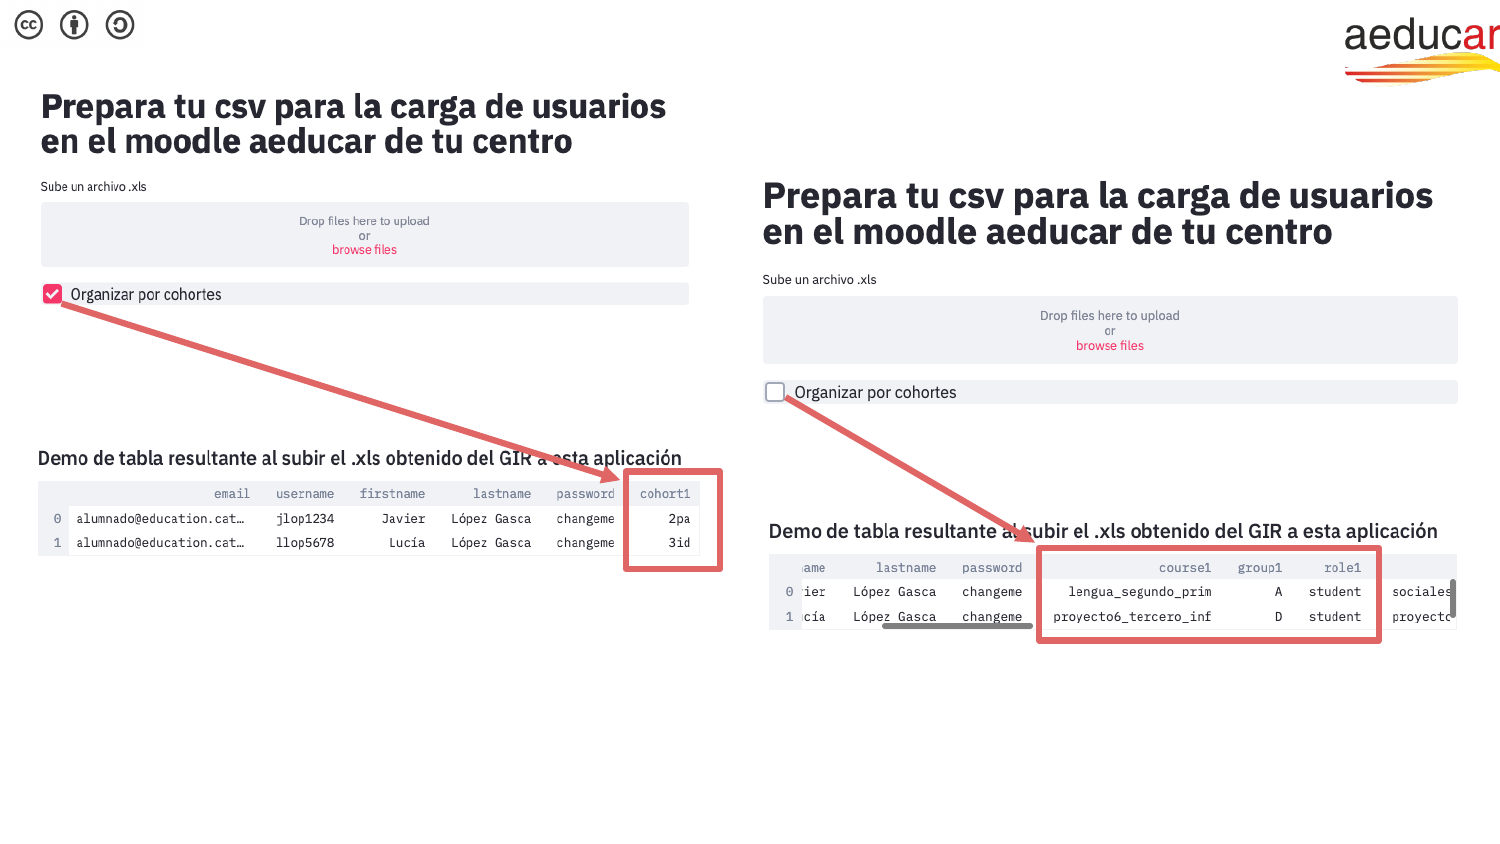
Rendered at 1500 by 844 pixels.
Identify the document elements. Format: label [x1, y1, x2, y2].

picture [25, 74, 705, 324]
picture [1344, 0, 1500, 104]
picture [25, 440, 705, 580]
picture [758, 511, 1461, 634]
picture [629, 475, 705, 566]
picture [1042, 551, 1376, 634]
picture [0, 0, 146, 48]
picture [758, 174, 1461, 414]
